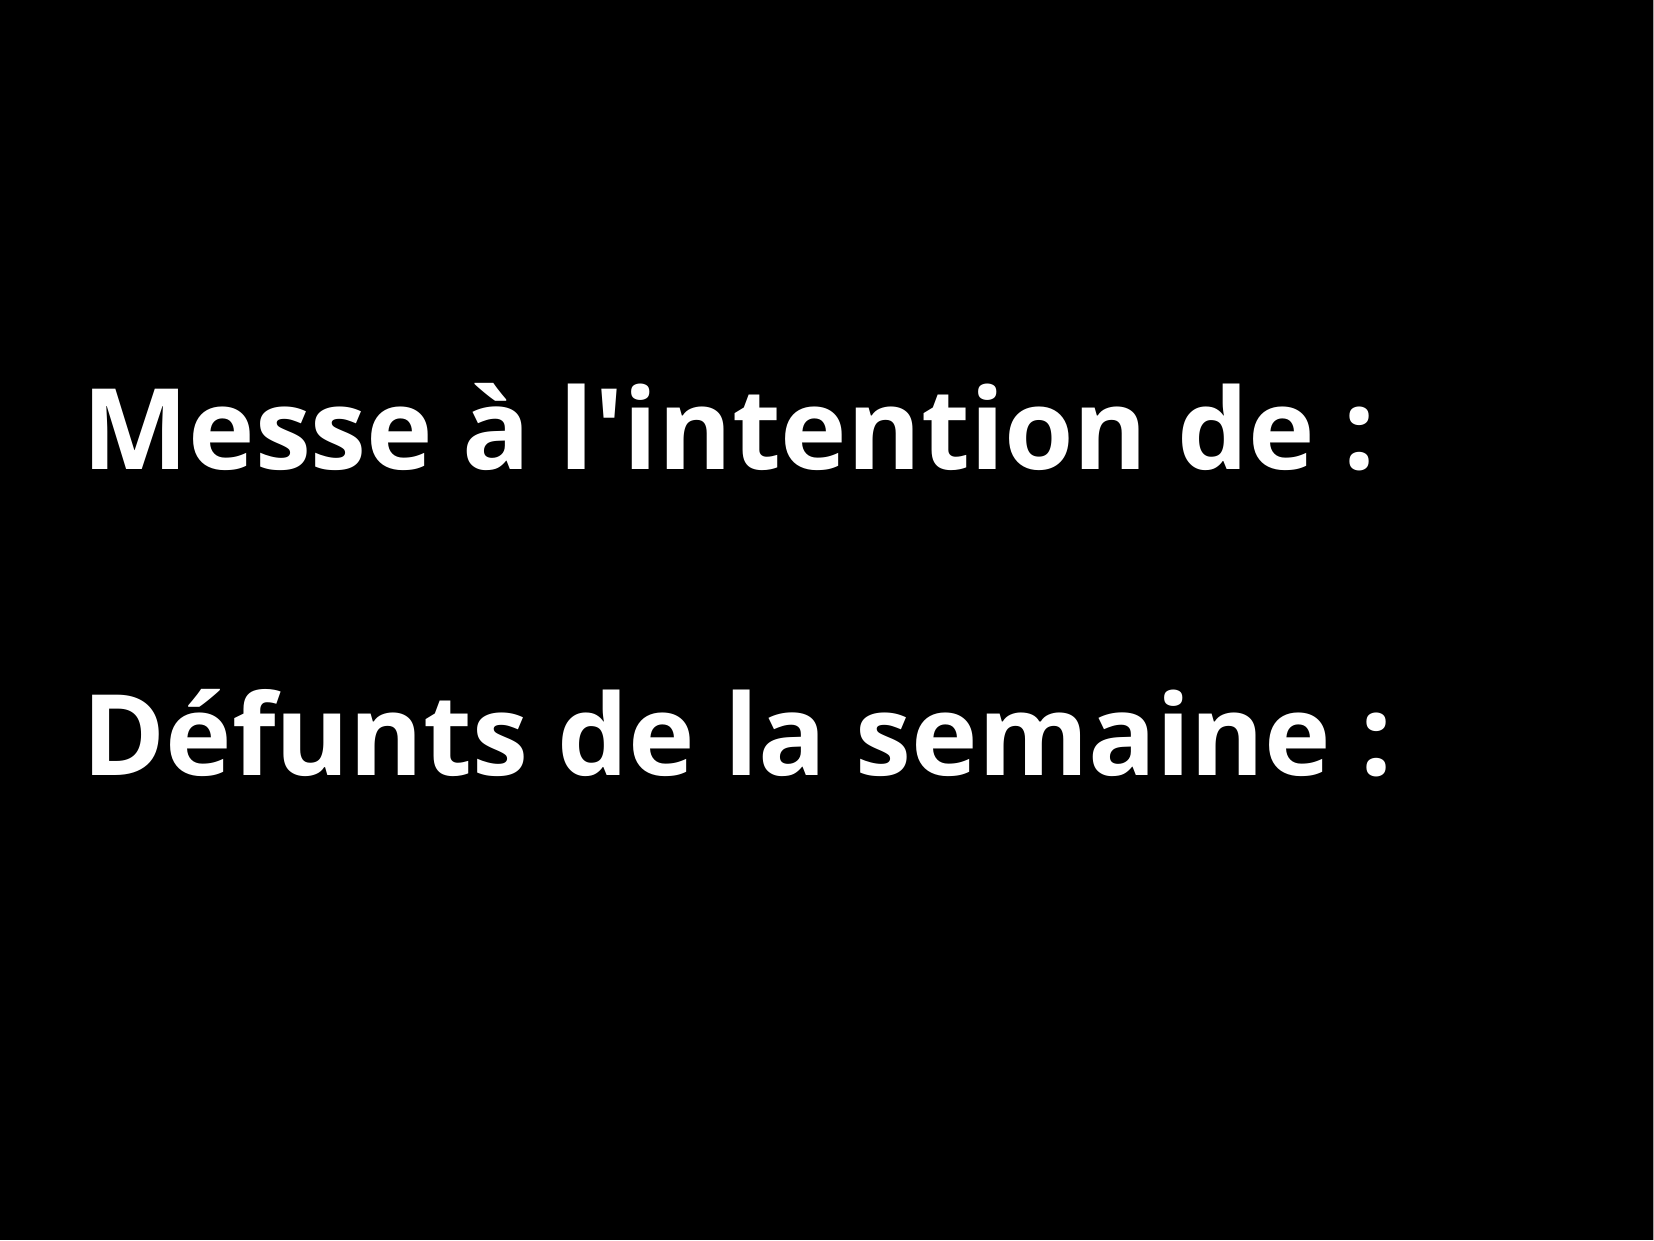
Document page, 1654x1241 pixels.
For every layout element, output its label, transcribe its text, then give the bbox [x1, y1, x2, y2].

subtitle Messe à l'intention de : Défunts de la semaine : [82, 49, 1571, 1109]
